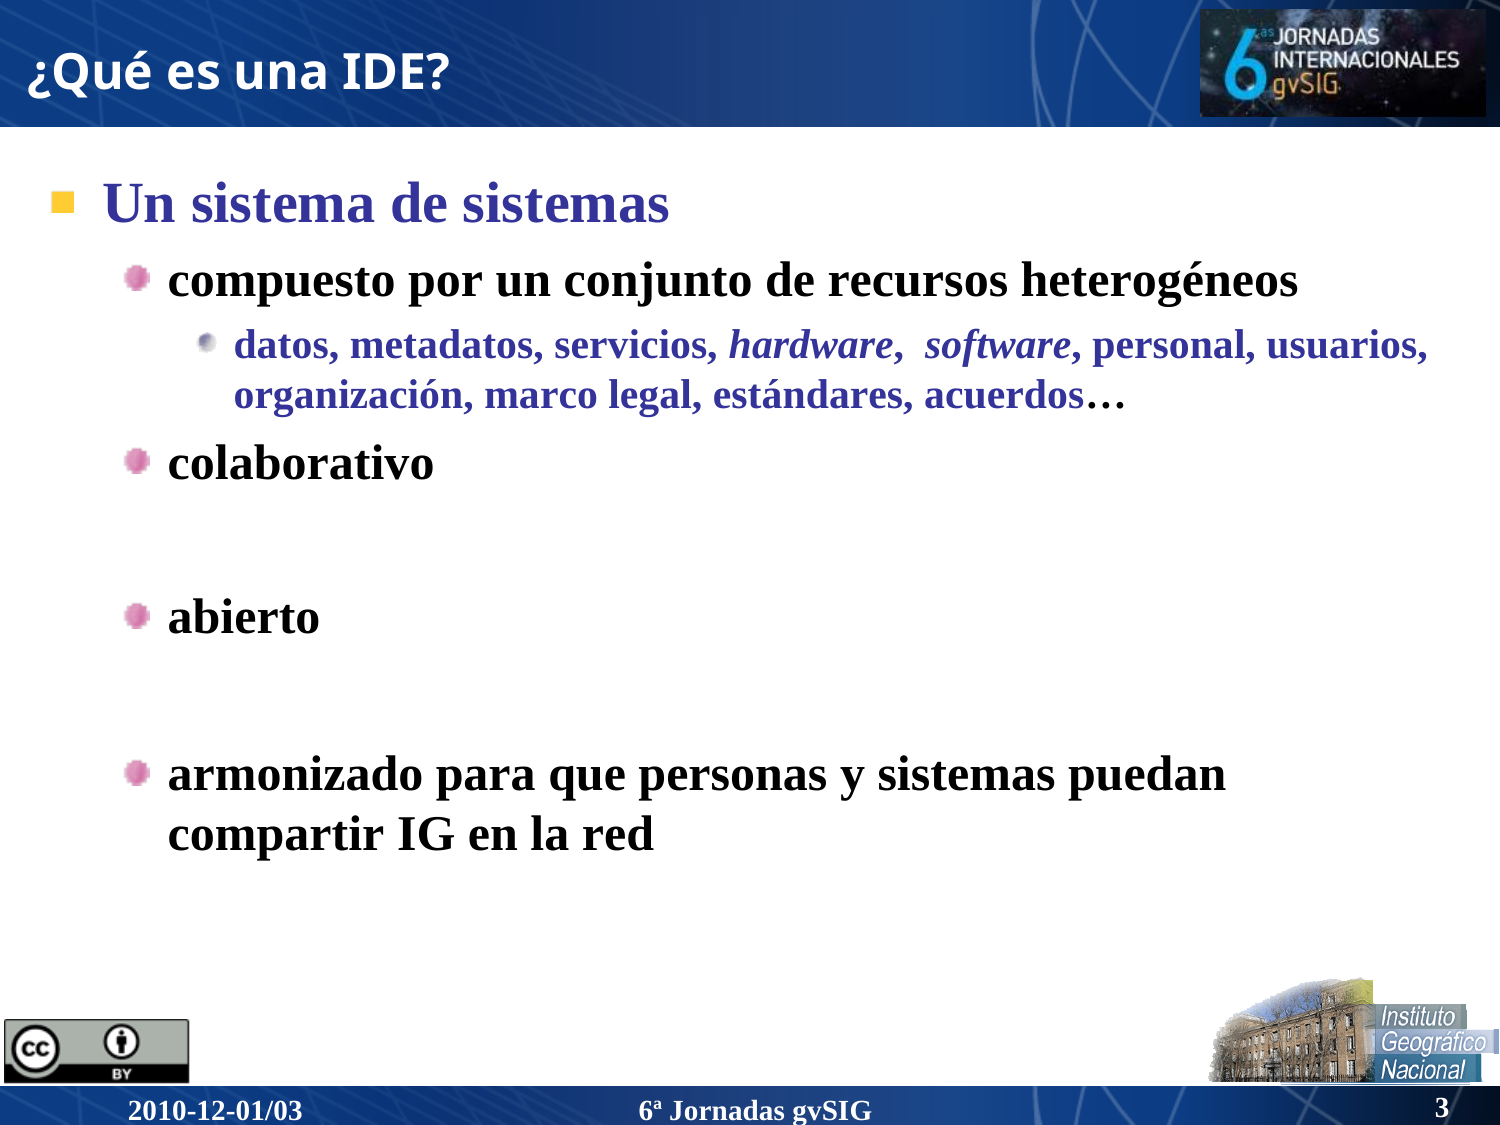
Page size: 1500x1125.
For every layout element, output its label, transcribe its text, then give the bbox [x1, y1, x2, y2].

list Un sistema de sistemas compuesto por un conjunto de recursos heterogéneos datos, metadatos, servicios, hardware, software, personal, usuarios, organización, marco legal, estándares, acuerdos… colaborativo abierto armonizado para que personas y sistemas puedan compartir IG en la red [31, 156, 1465, 973]
title ¿Qué es una IDE? [0, 31, 1276, 107]
picture [0, 0, 1500, 127]
picture [0, 968, 1500, 1125]
